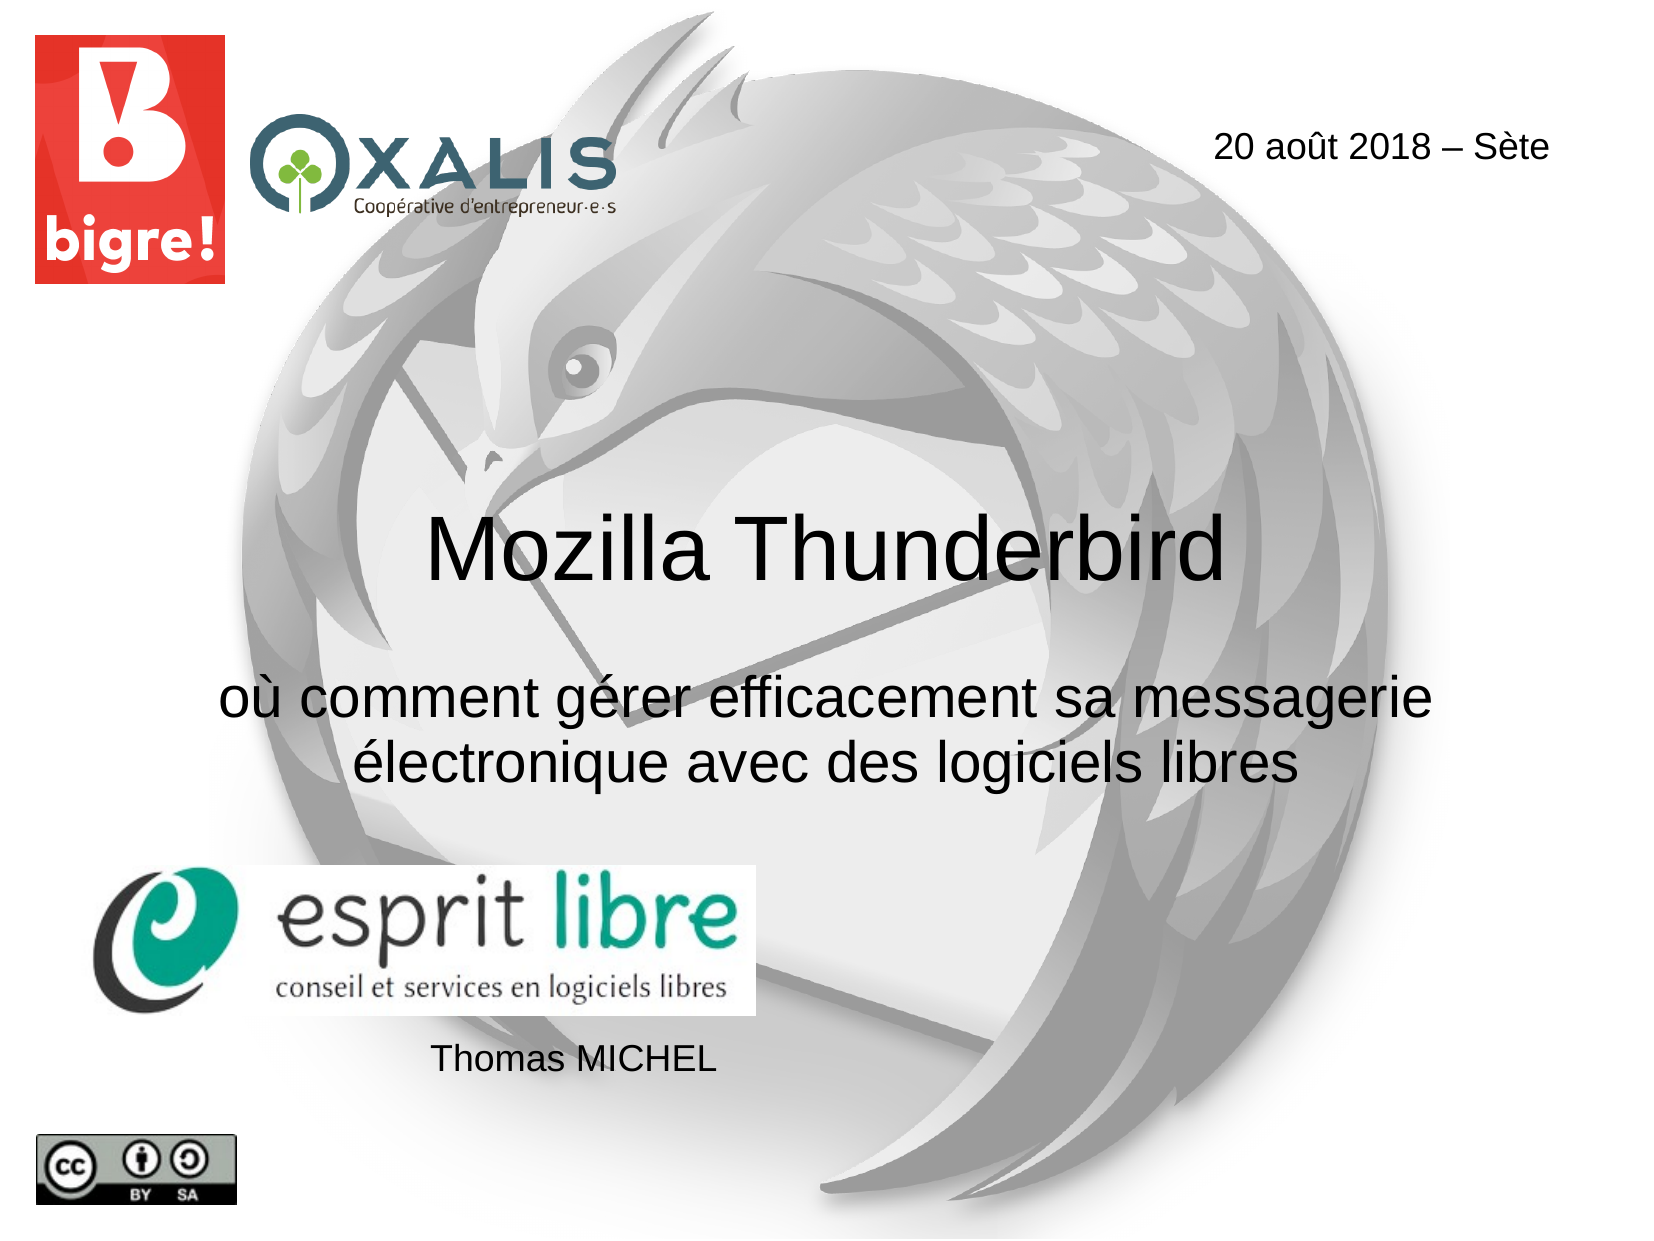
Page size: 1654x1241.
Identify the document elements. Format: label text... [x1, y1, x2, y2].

title Mozilla Thunderbird où comment gérer efficacement sa messagerie électronique avec des logiciels libres [82, 498, 1571, 795]
text_box Thomas MICHEL [415, 1029, 733, 1087]
picture [35, 0, 1450, 498]
text_box 20 août 2018 – Sète [1169, 118, 1595, 201]
picture [36, 795, 1450, 1239]
